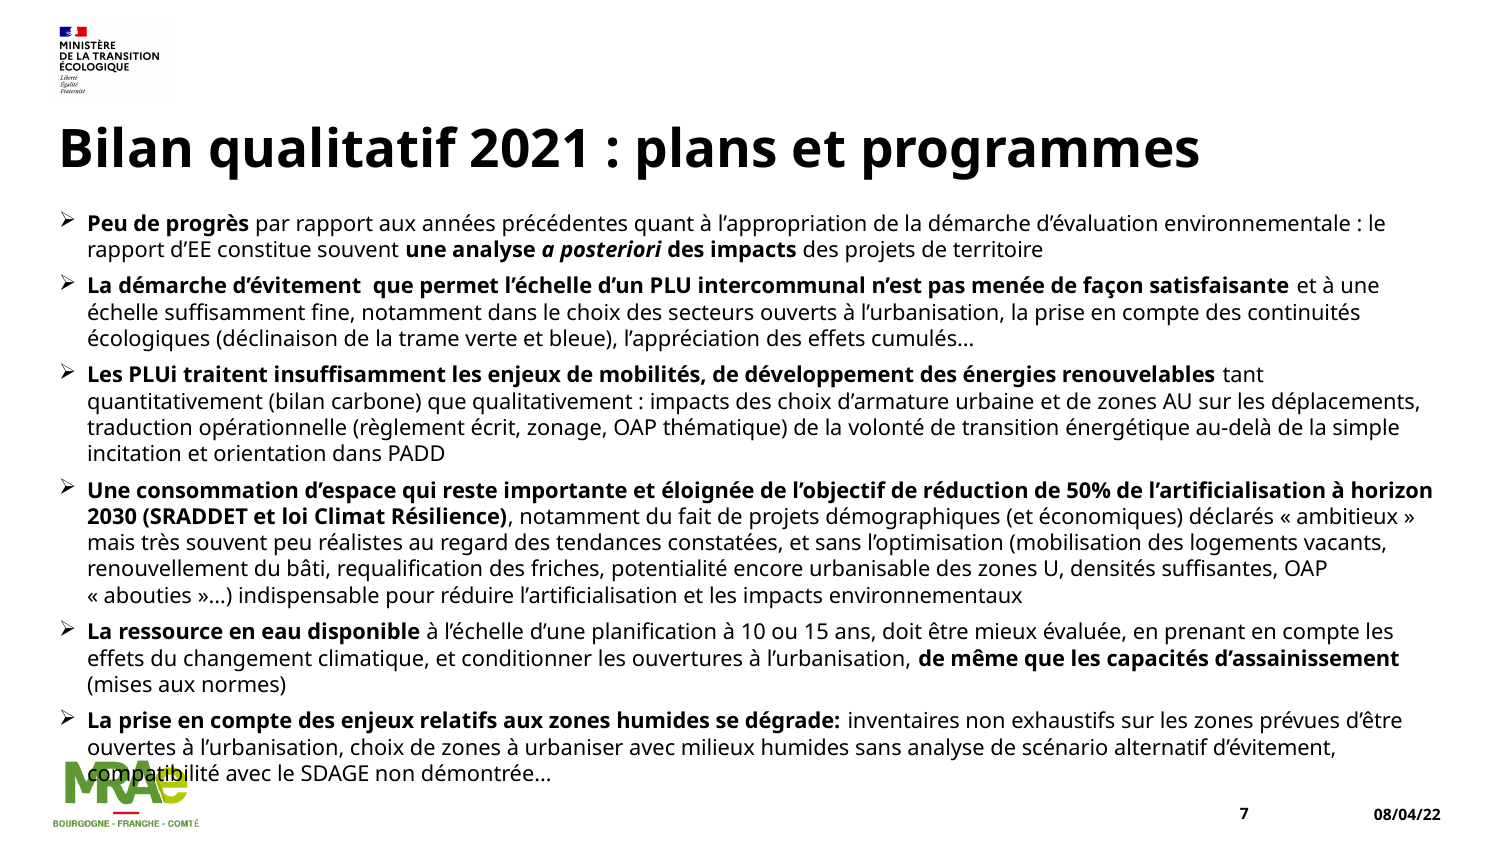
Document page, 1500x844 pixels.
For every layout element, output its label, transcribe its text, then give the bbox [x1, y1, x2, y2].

title Bilan qualitatif 2021 : plans et programmes [59, 121, 1441, 209]
picture [50, 17, 170, 103]
slide_number <numéro> [1027, 784, 1249, 844]
picture [45, 752, 207, 838]
list Peu de progrès par rapport aux années précédentes quant à l’appropriation de la démarche d’évaluation environnementale : le rapport d’EE constitue souvent une analyse a posteriori des impacts des projets de territoire La démarche d’évitement que permet l’échelle d’un PLU intercommunal n’est pas menée de façon satisfaisante et à une échelle suffisamment fine, notamment dans le choix des secteurs ouverts à l’urbanisation, la prise en compte des continuités écologiques (déclinaison de la trame verte et bleue), l’appréciation des effets cumulés… Les PLUi traitent insuffisamment les enjeux de mobilités, de développement des énergies renouvelables tant quantitativement (bilan carbone) que qualitativement : impacts des choix d’armature urbaine et de zones AU sur les déplacements, traduction opérationnelle (règlement écrit, zonage, OAP thématique) de la volonté de transition énergétique au-delà de la simple incitation et orientation dans PADD Une consommation d’espace qui reste importante et éloignée de l’objectif de réduction de 50% de l’artificialisation à horizon 2030 (SRADDET et loi Climat Résilience), notamment du fait de projets démographiques (et économiques) déclarés « ambitieux » mais très souvent peu réalistes au regard des tendances constatées, et sans l’optimisation (mobilisation des logements vacants, renouvellement du bâti, requalification des friches, potentialité encore urbanisable des zones U, densités suffisantes, OAP « abouties »…) indispensable pour réduire l’artificialisation et les impacts environnementaux La ressource en eau disponible à l’échelle d’une planification à 10 ou 15 ans, doit être mieux évaluée, en prenant en compte les effets du changement climatique, et conditionner les ouvertures à l’urbanisation, de même que les capacités d’assainissement (mises aux normes) La prise en compte des enjeux relatifs aux zones humides se dégrade: inventaires non exhaustifs sur les zones prévues d’être ouvertes à l’urbanisation, choix de zones à urbaniser avec milieux humides sans analyse de scénario alternatif d’évitement, compatibilité avec le SDAGE non démontrée… [59, 209, 1441, 753]
slide_number 08/04/22 [1249, 784, 1441, 844]
